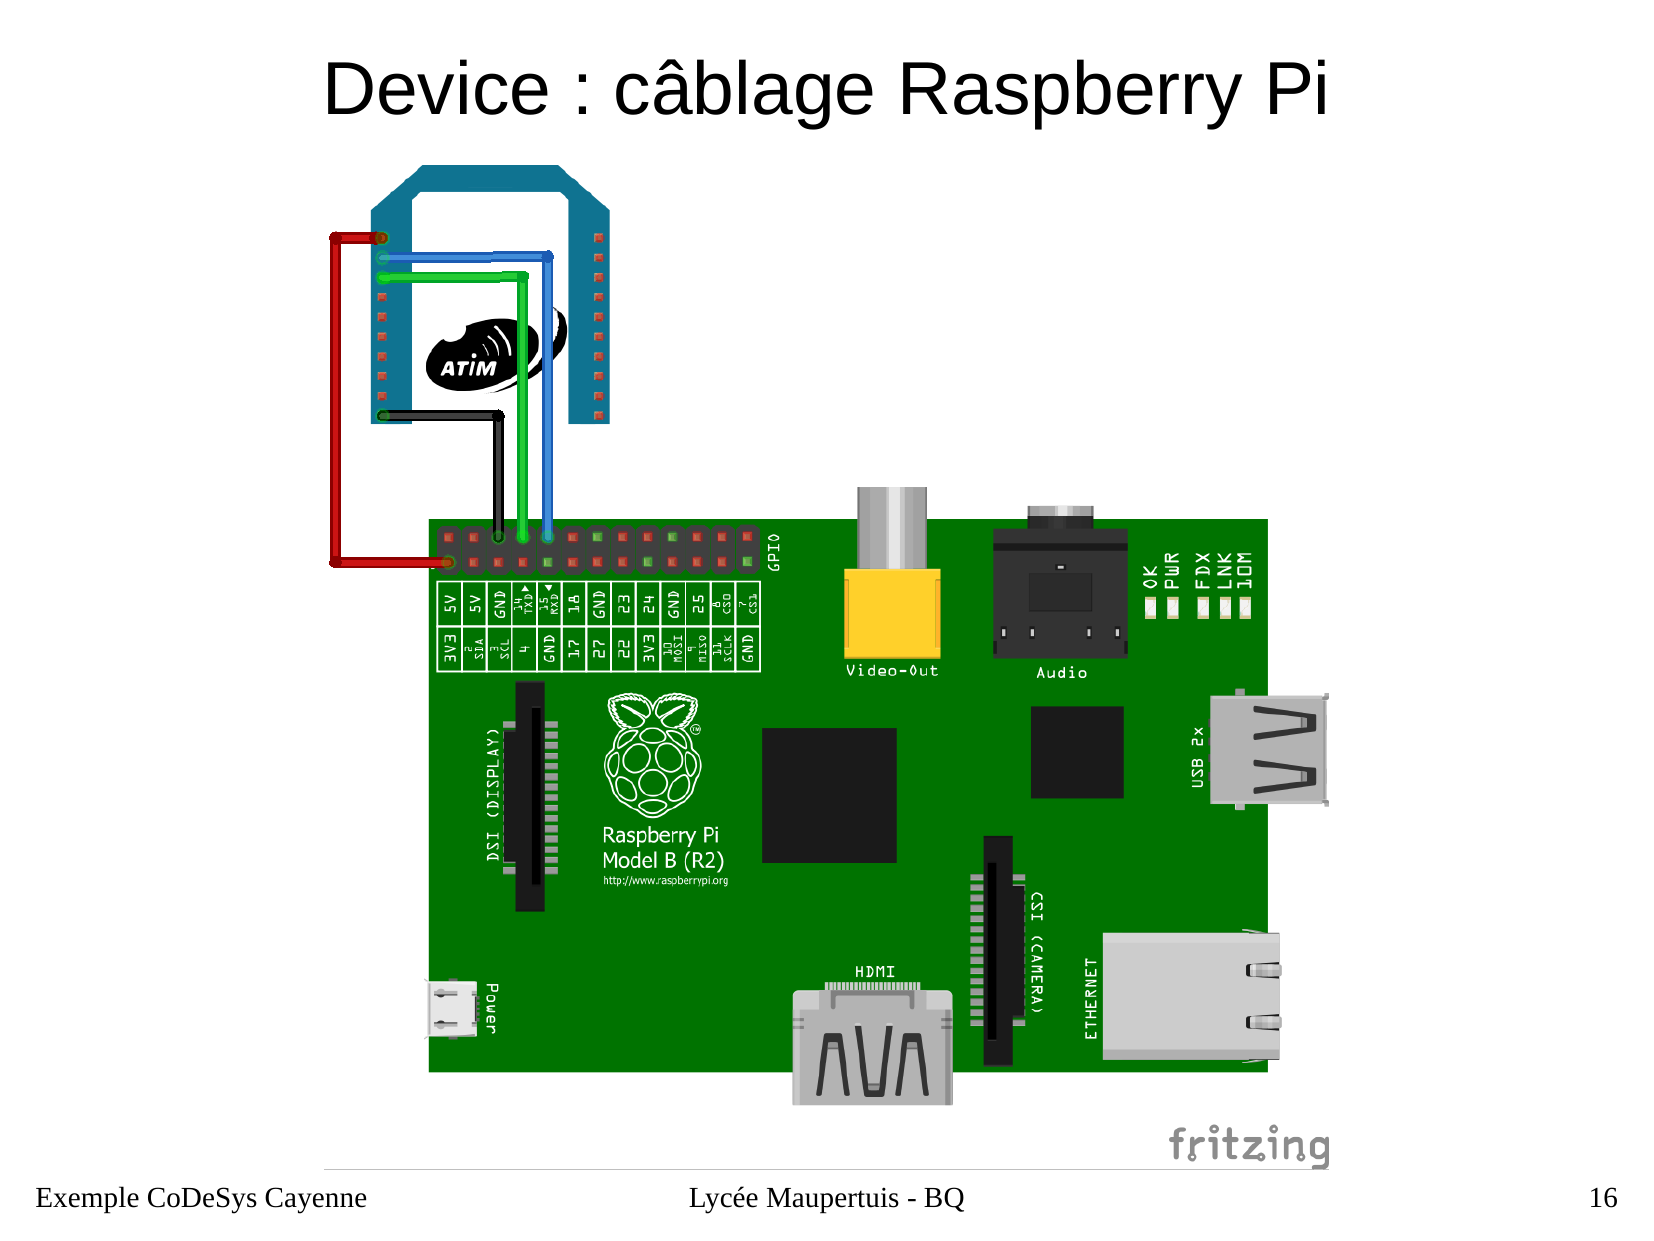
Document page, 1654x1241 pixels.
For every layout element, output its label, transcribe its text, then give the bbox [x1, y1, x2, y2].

picture [324, 165, 1329, 1170]
title Device : câblage Raspberry Pi [35, 35, 1619, 142]
